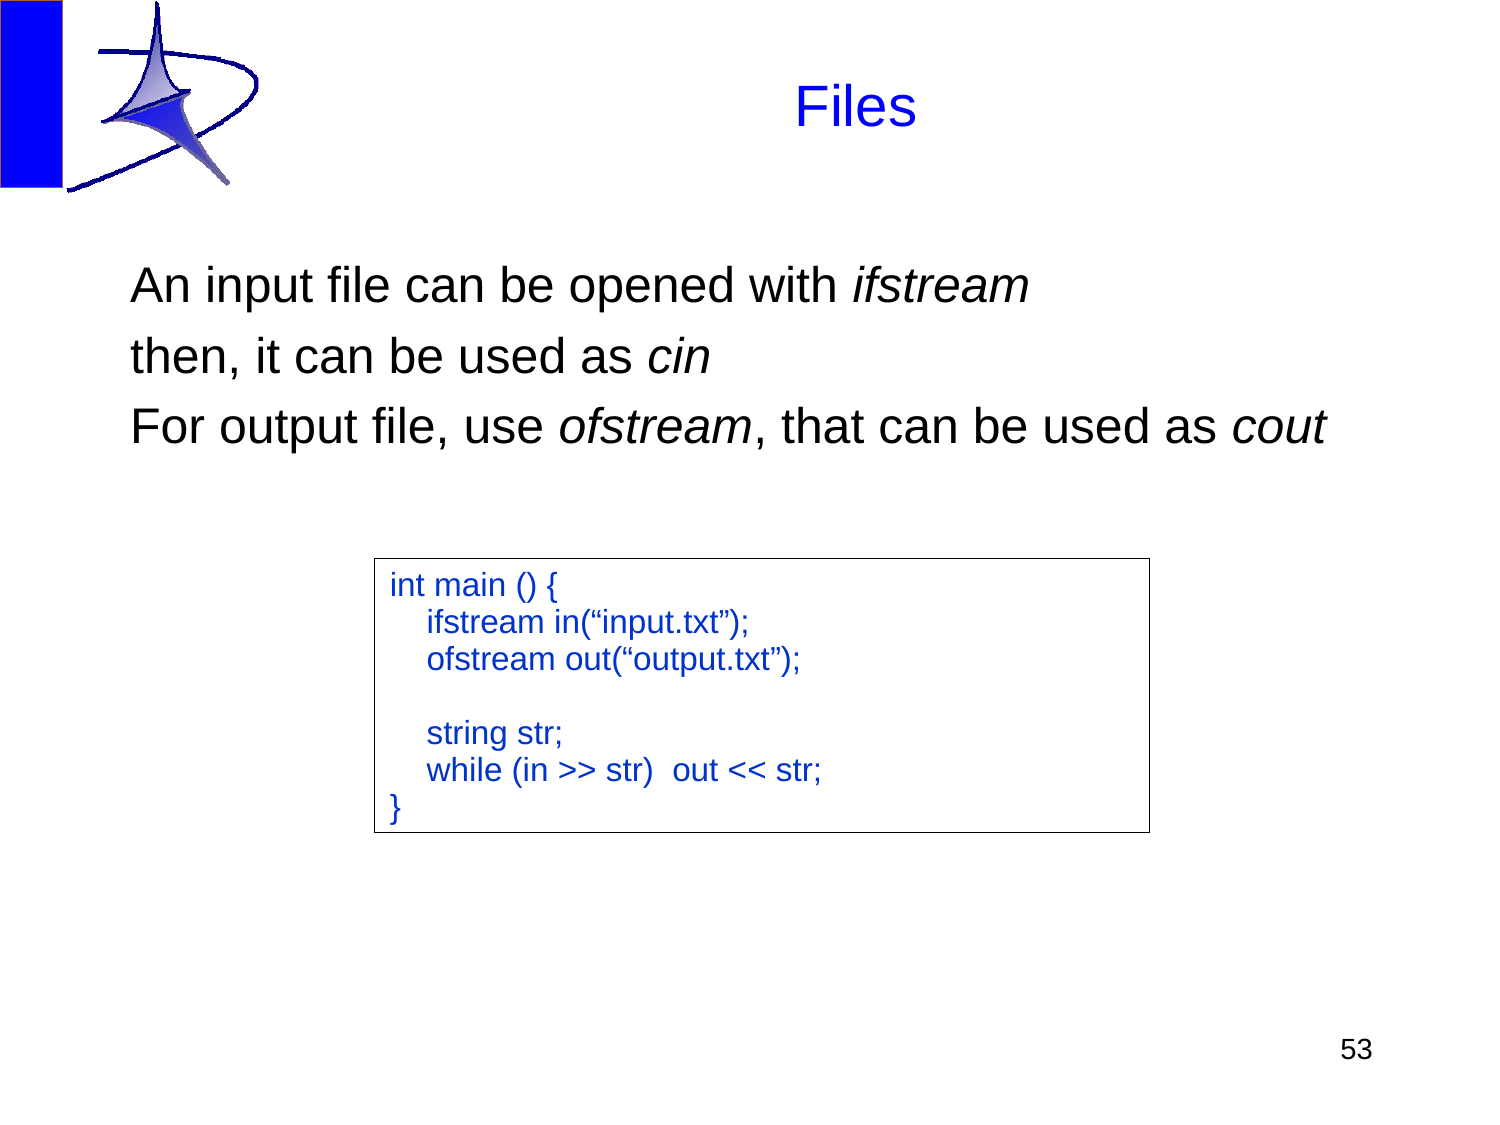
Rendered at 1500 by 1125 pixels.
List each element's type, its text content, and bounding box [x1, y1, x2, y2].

picture [62, 0, 263, 197]
title Files [262, 24, 1450, 188]
text_box int main () { ifstream in(“input.txt”); ofstream out(“output.txt”); string str; while (in >> str) out << str; } [374, 558, 1150, 833]
list An input file can be opened with ifstream then, it can be used as cin For output file, use ofstream, that can be used as cout [112, 249, 1450, 612]
